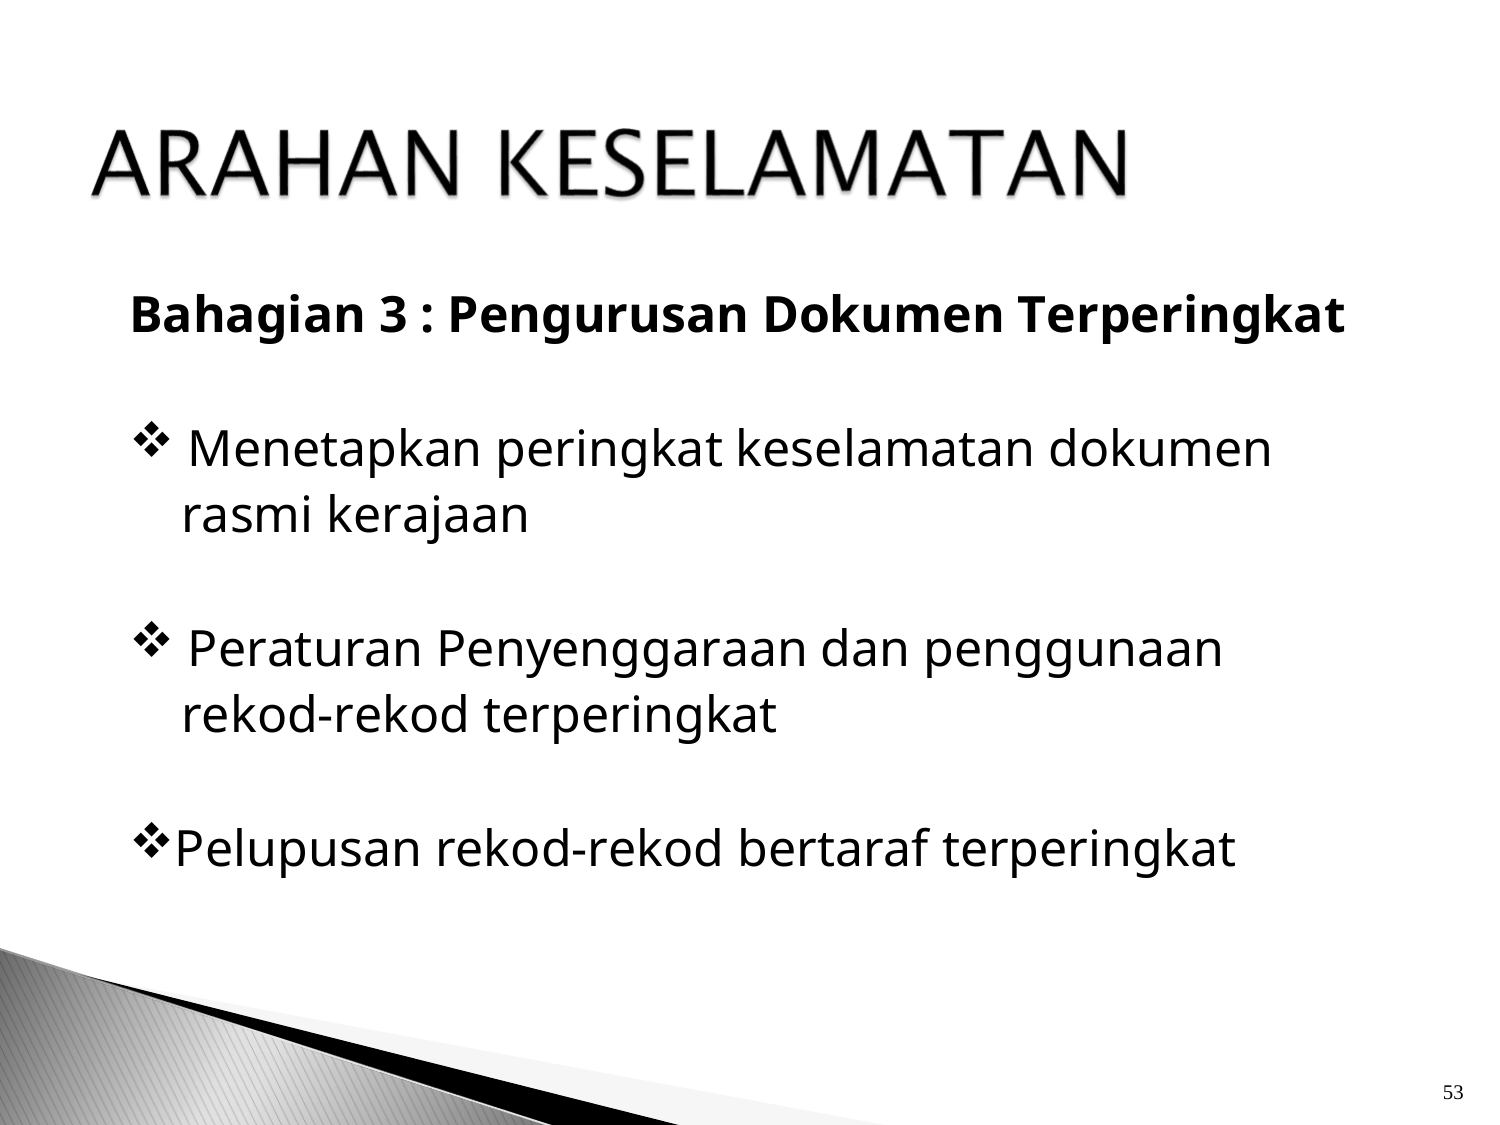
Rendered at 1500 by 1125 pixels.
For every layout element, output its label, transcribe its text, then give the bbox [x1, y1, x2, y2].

list Bahagian 3 : Pengurusan Dokumen Terperingkat Menetapkan peringkat keselamatan dokumen rasmi kerajaan Peraturan Penyenggaraan dan penggunaan rekod-rekod terperingkat Pelupusan rekod-rekod bertaraf terperingkat [49, 274, 1425, 1050]
picture [75, 104, 1452, 240]
picture [0, 947, 559, 1125]
text_box <number> [1418, 1051, 1479, 1112]
